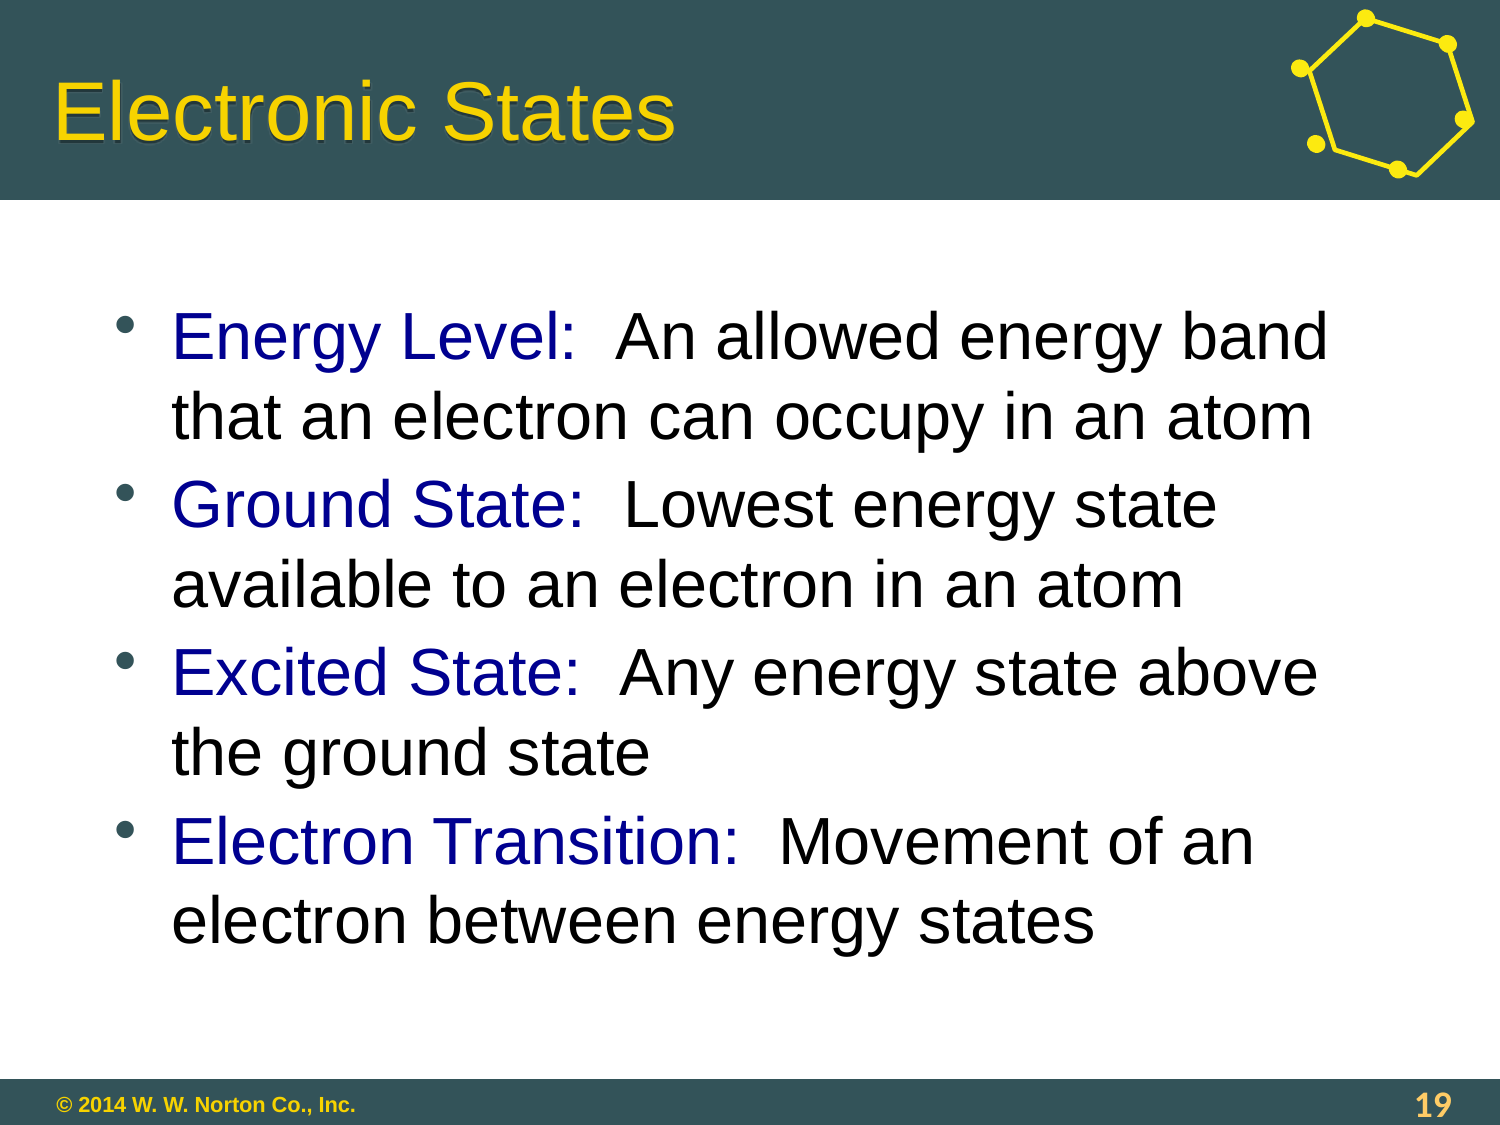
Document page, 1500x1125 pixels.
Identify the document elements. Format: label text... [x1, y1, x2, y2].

title Electronic States [37, 19, 1118, 195]
list Energy Level: An allowed energy band that an electron can occupy in an atom Ground State: Lowest energy state available to an electron in an atom Excited State: Any energy state above the ground state Electron Transition: Movement of an electron between energy states [99, 285, 1388, 961]
slide_number <number> [1390, 1076, 1468, 1125]
